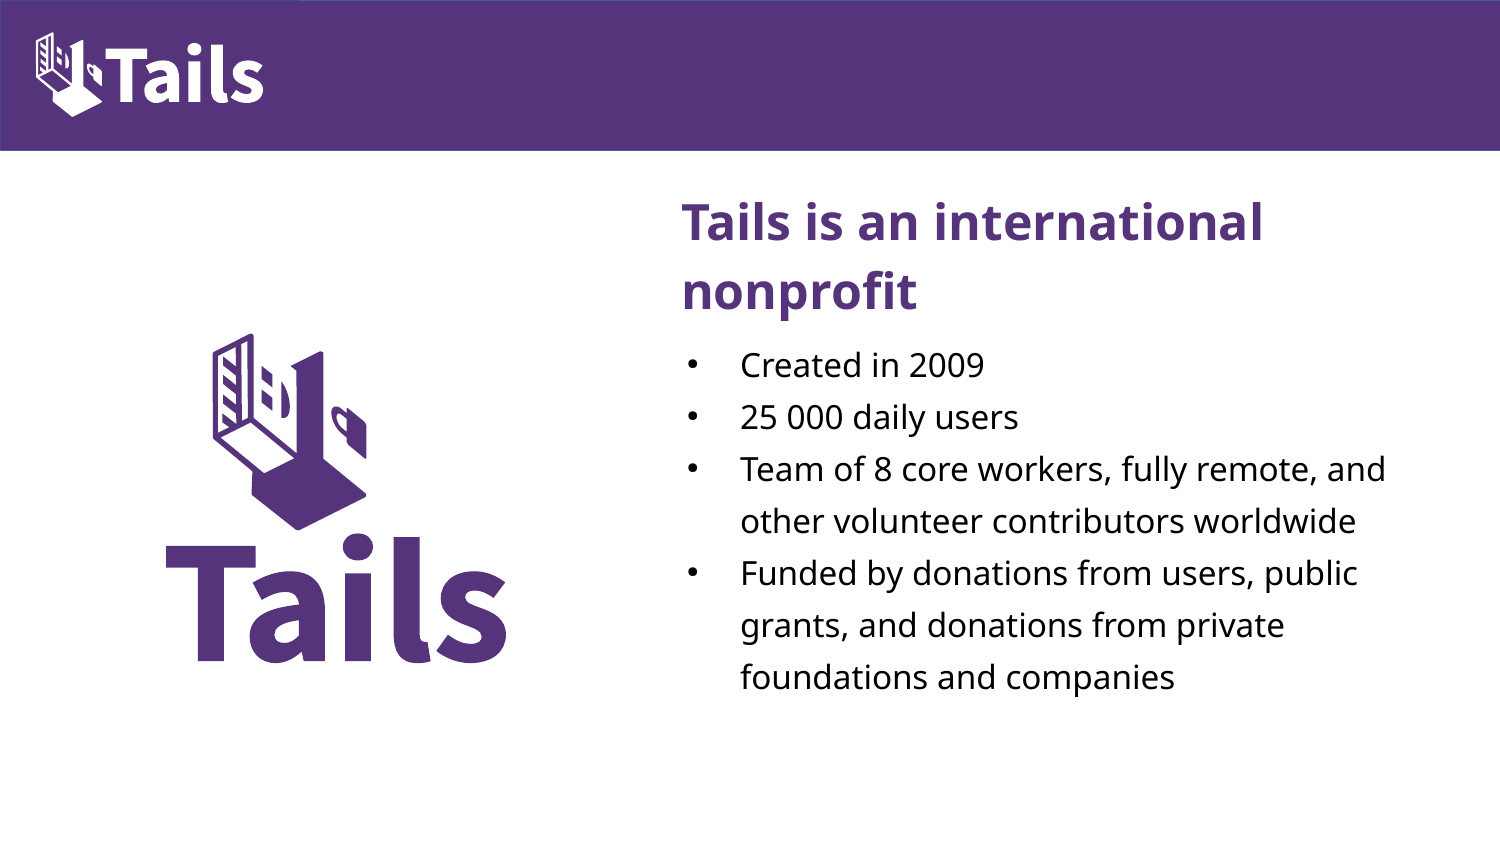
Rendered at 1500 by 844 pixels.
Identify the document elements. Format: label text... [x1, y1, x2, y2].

title Tails is an international nonprofit [681, 192, 1426, 319]
list Created in 2009 25 000 daily users Team of 8 core workers, fully remote, and other volunteer contributors worldwide Funded by donations from users, public grants, and donations from private foundations and companies [669, 335, 1463, 788]
picture [139, 302, 533, 695]
